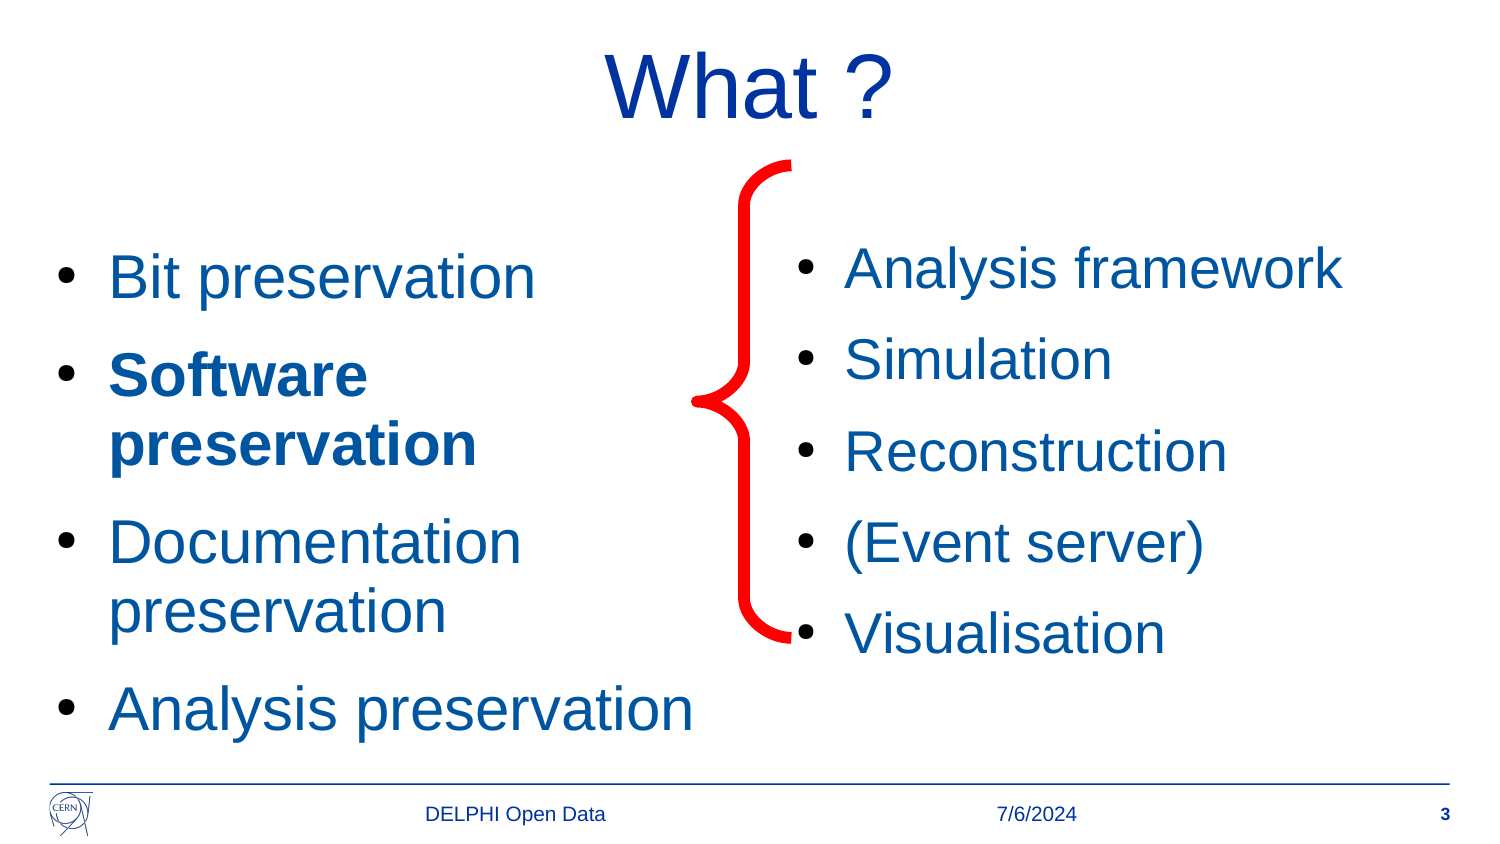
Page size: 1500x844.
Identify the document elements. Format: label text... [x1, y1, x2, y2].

list Bit preservation Software preservation Documentation preservation Analysis preservation [38, 242, 697, 768]
title What ? [75, 28, 1425, 145]
list Analysis framework Simulation Reconstruction (Event server) Visualisation [779, 236, 1465, 668]
